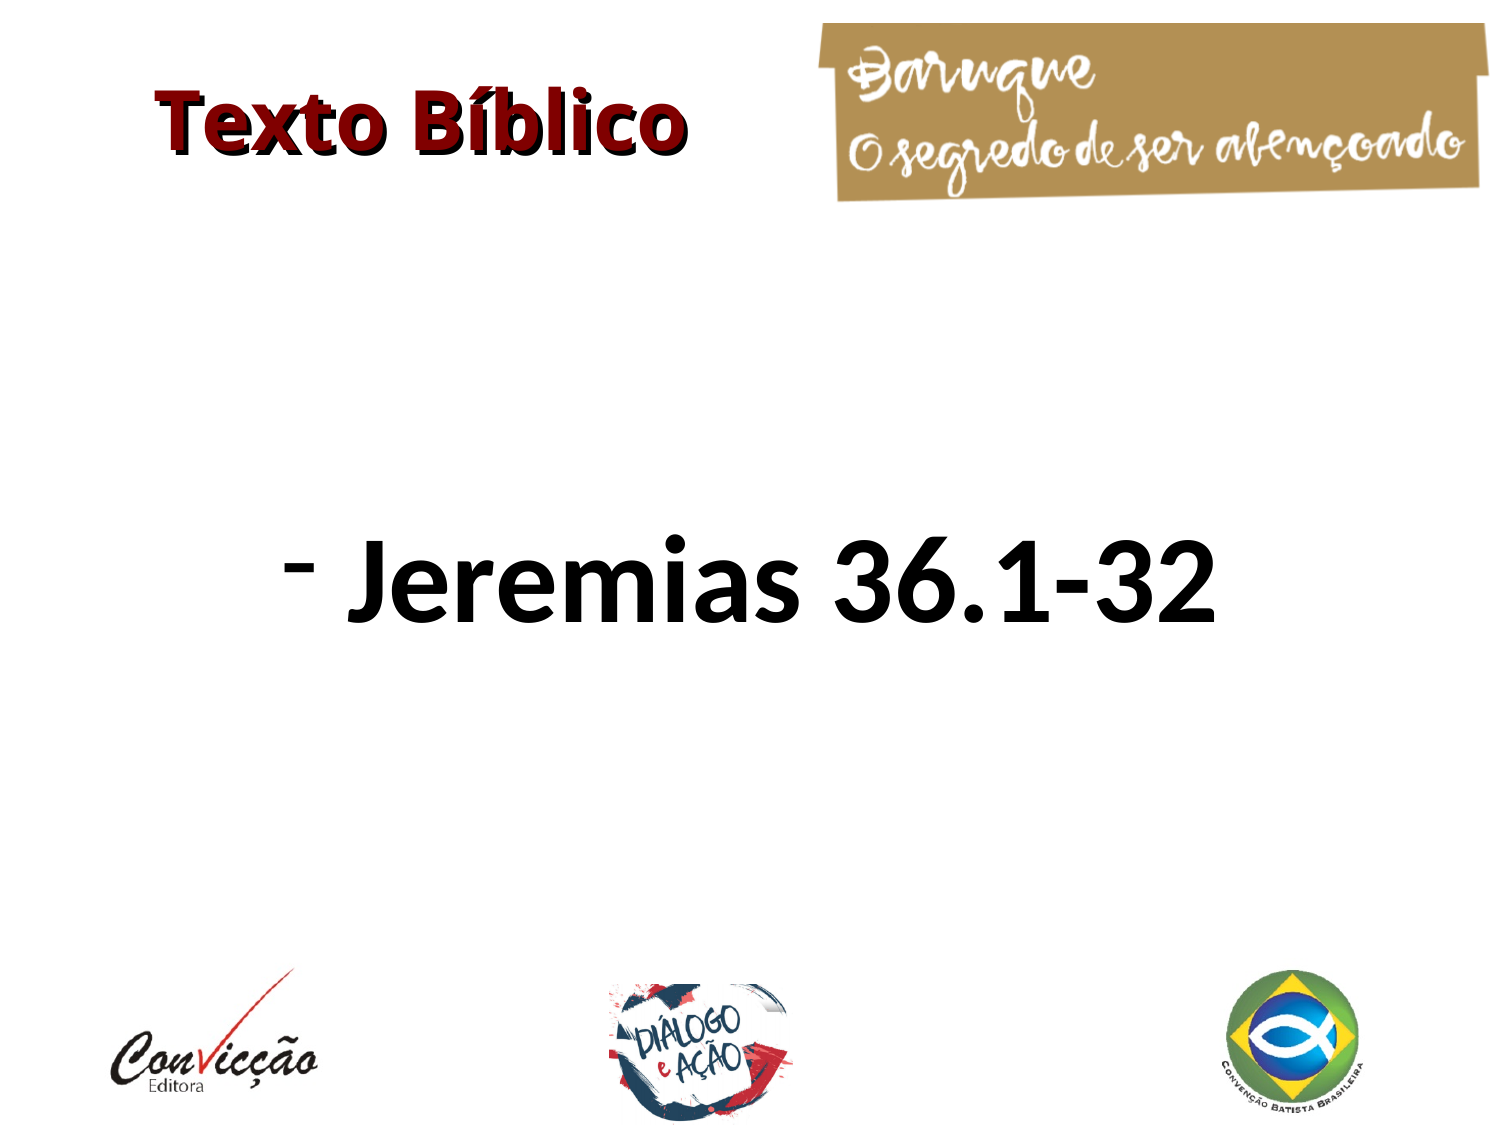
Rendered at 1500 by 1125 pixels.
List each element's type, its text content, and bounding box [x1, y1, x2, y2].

text_box Texto Bíblico [0, 59, 815, 176]
picture [815, 23, 1500, 211]
picture [609, 984, 793, 1125]
picture [70, 949, 364, 1125]
picture [1207, 958, 1373, 1125]
text_box Jeremias 36.1-32 [0, 489, 1500, 655]
